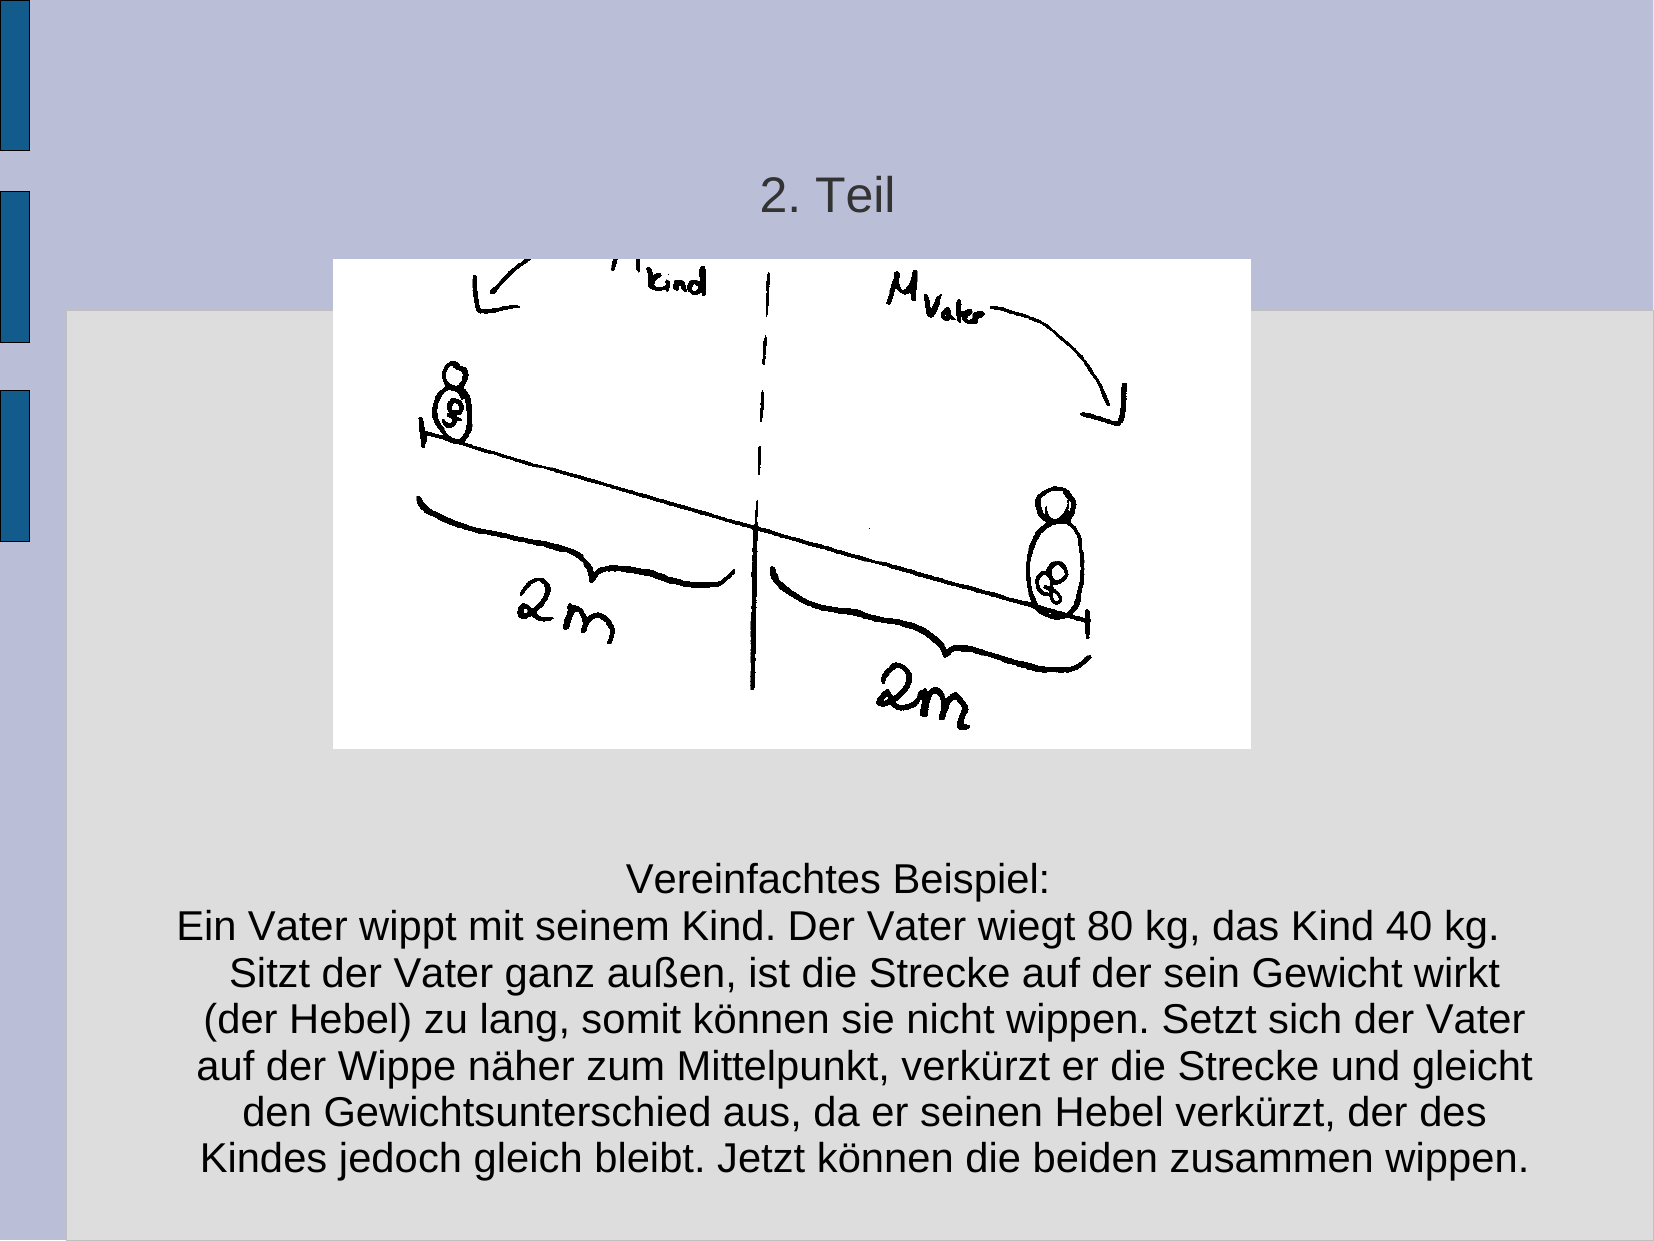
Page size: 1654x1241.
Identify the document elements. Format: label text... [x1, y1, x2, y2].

list Vereinfachtes Beispiel: Ein Vater wippt mit seinem Kind. Der Vater wiegt 80 kg, das Kind 40 kg. Sitzt der Vater ganz außen, ist die Strecke auf der sein Gewicht wirkt (der Hebel) zu lang, somit können sie nicht wippen. Setzt sich der Vater auf der Wippe näher zum Mittelpunkt, verkürzt er die Strecke und gleicht den Gewichtsunterschied aus, da er seinen Hebel verkürzt, der des Kindes jedoch gleich bleibt. Jetzt können die beiden zusammen wippen. [123, 856, 1536, 1215]
title 2. Teil [121, 98, 1534, 259]
chart [0, 259, 1654, 810]
